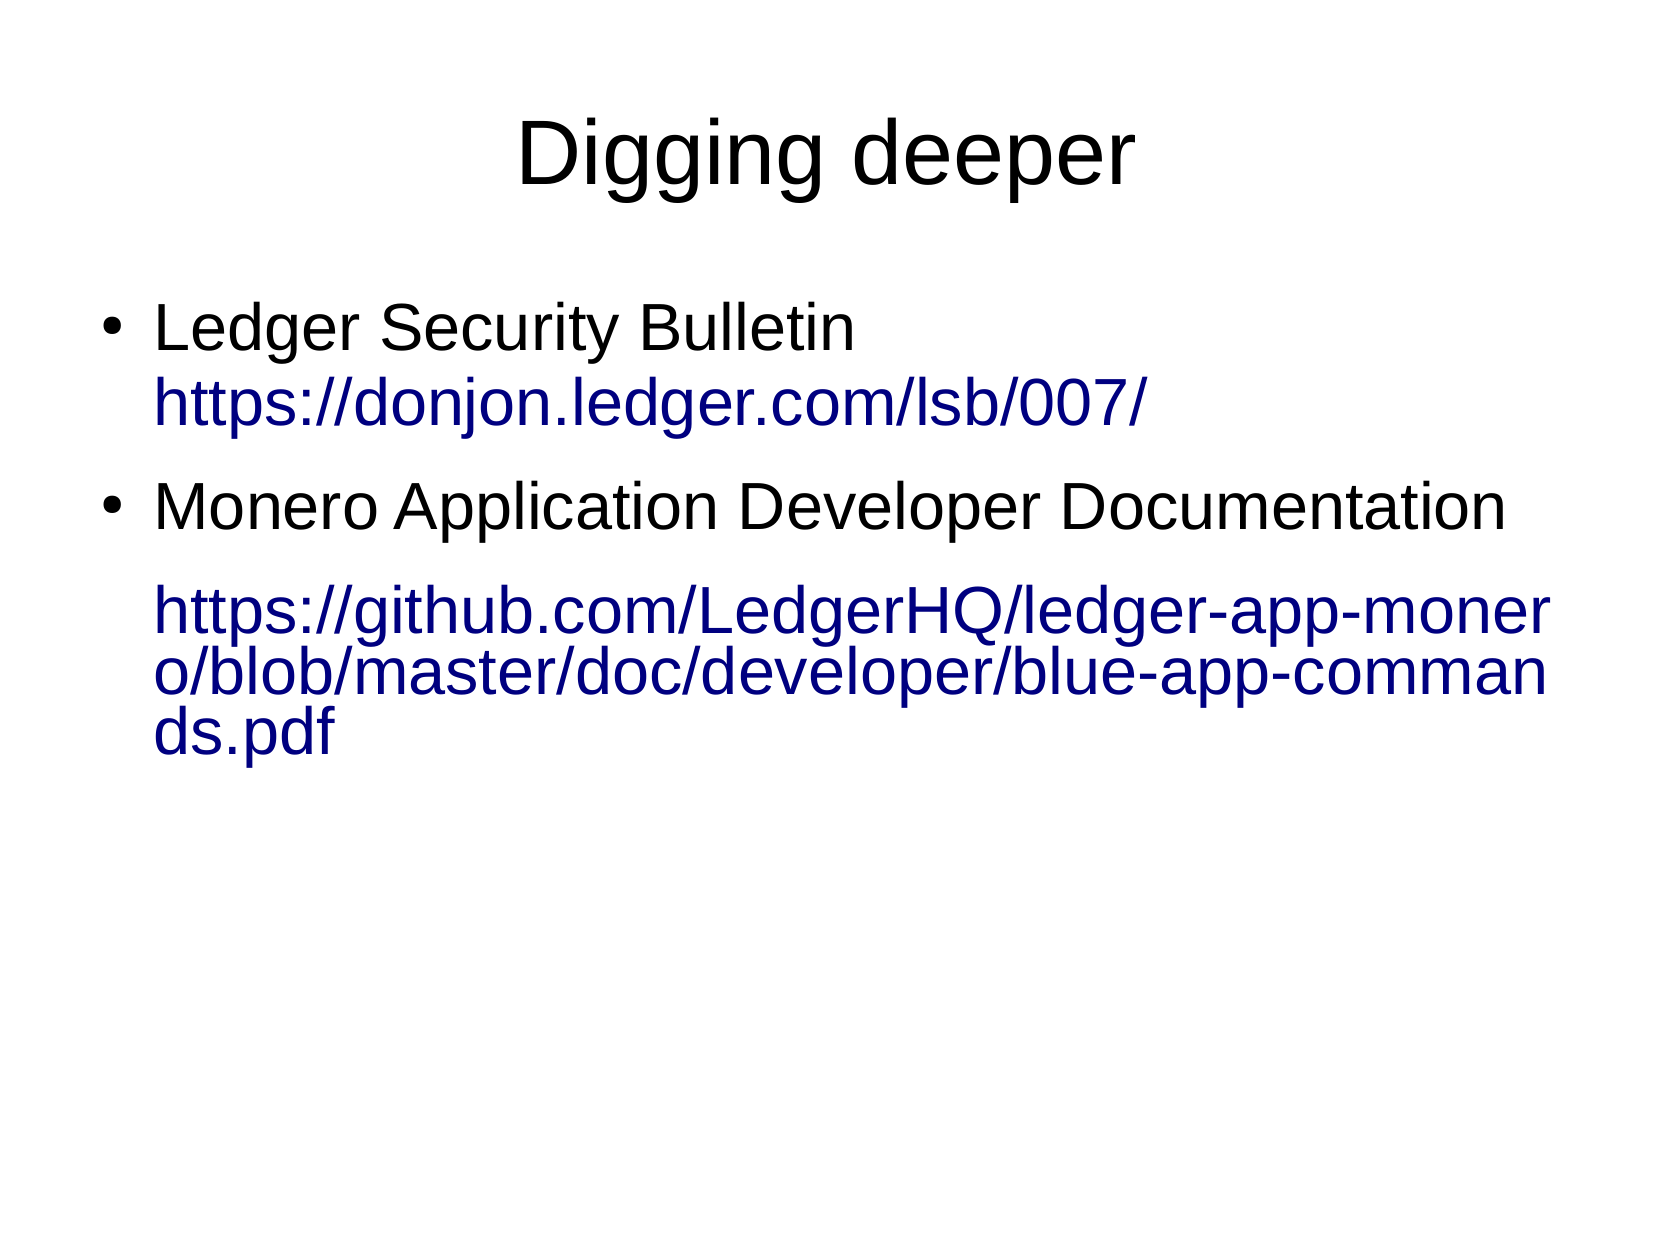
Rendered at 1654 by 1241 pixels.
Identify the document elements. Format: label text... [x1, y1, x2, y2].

title Digging deeper [82, 49, 1571, 257]
list Ledger Security Bulletin https://donjon.ledger.com/lsb/007/ Monero Application Developer Documentation https://github.com/LedgerHQ/ledger-app-monero/blob/master/doc/developer/blue-app-commands.pdf [82, 290, 1571, 1109]
